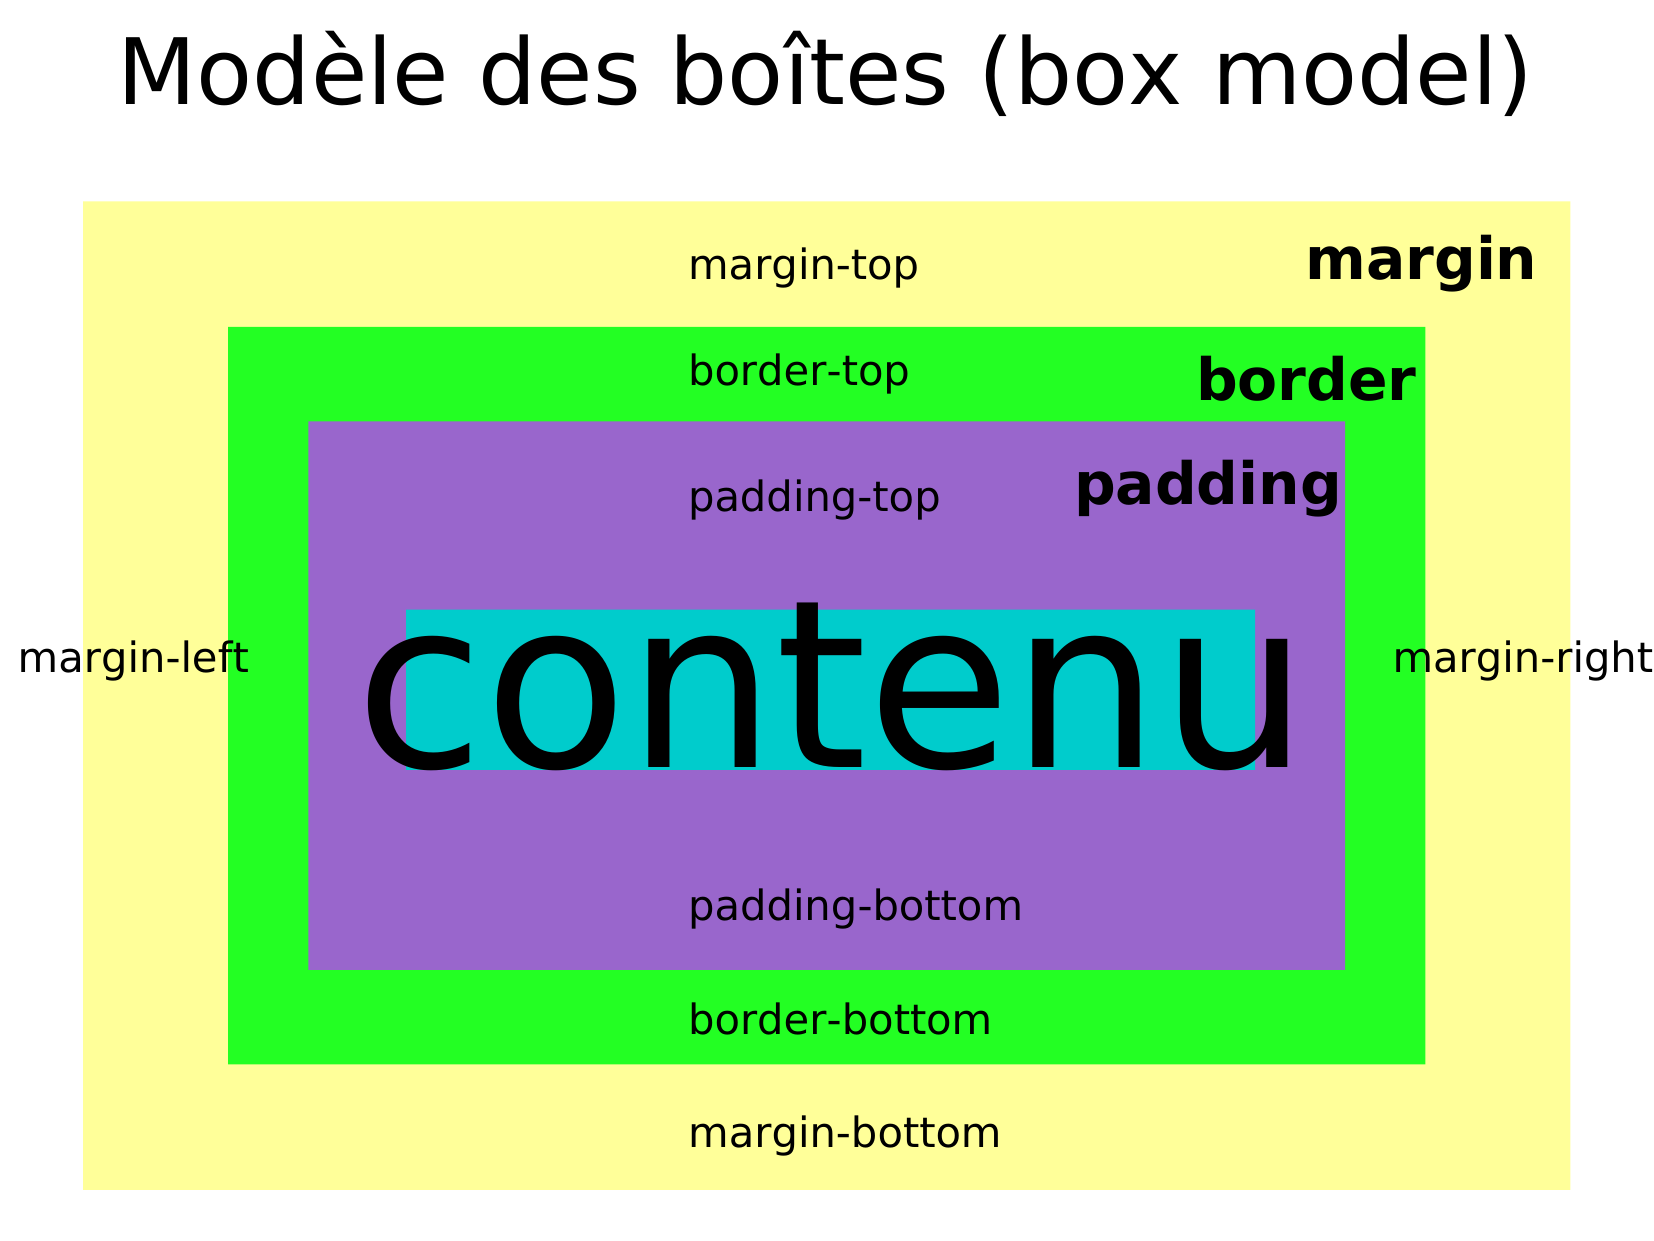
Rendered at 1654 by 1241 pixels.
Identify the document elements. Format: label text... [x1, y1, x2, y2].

text_box margin [1305, 226, 1514, 294]
text_box border [1196, 346, 1395, 415]
text_box border-top [688, 346, 888, 396]
text_box padding-bottom [688, 881, 990, 931]
text_box margin-bottom [688, 1108, 971, 1158]
text_box contenu [311, 435, 1354, 938]
text_box padding-top [688, 472, 916, 522]
text_box margin-right [1392, 634, 1628, 683]
text_box margin-left [17, 634, 226, 683]
title Modèle des boîtes (box model) [0, 11, 1654, 134]
text_box margin-top [688, 240, 897, 289]
text_box border-bottom [688, 995, 963, 1045]
text_box [83, 201, 1571, 1190]
